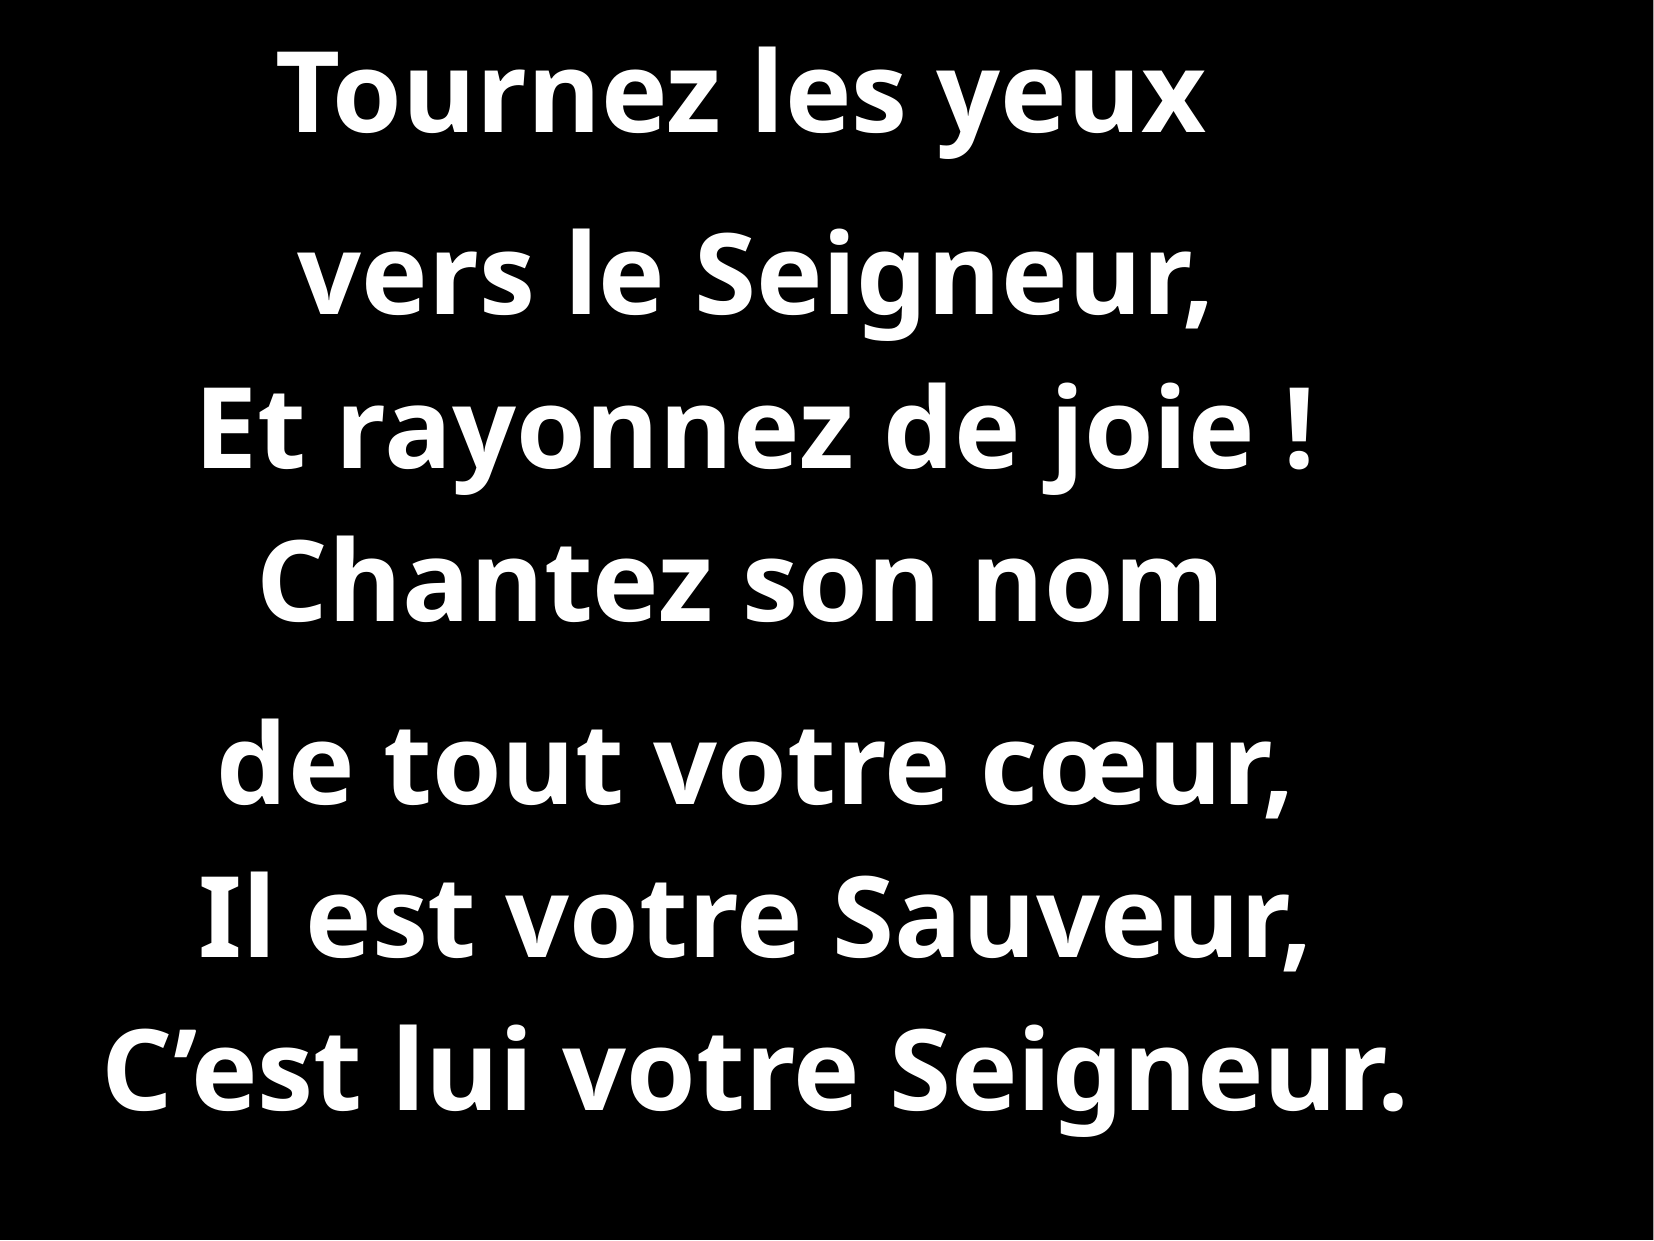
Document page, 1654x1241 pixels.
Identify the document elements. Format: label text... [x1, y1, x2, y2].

list Tournez les yeux vers le Seigneur, Et rayonnez de joie ! Chantez son nom de tout votre cœur, Il est votre Sauveur, C’est lui votre Seigneur. [11, 11, 1501, 1169]
